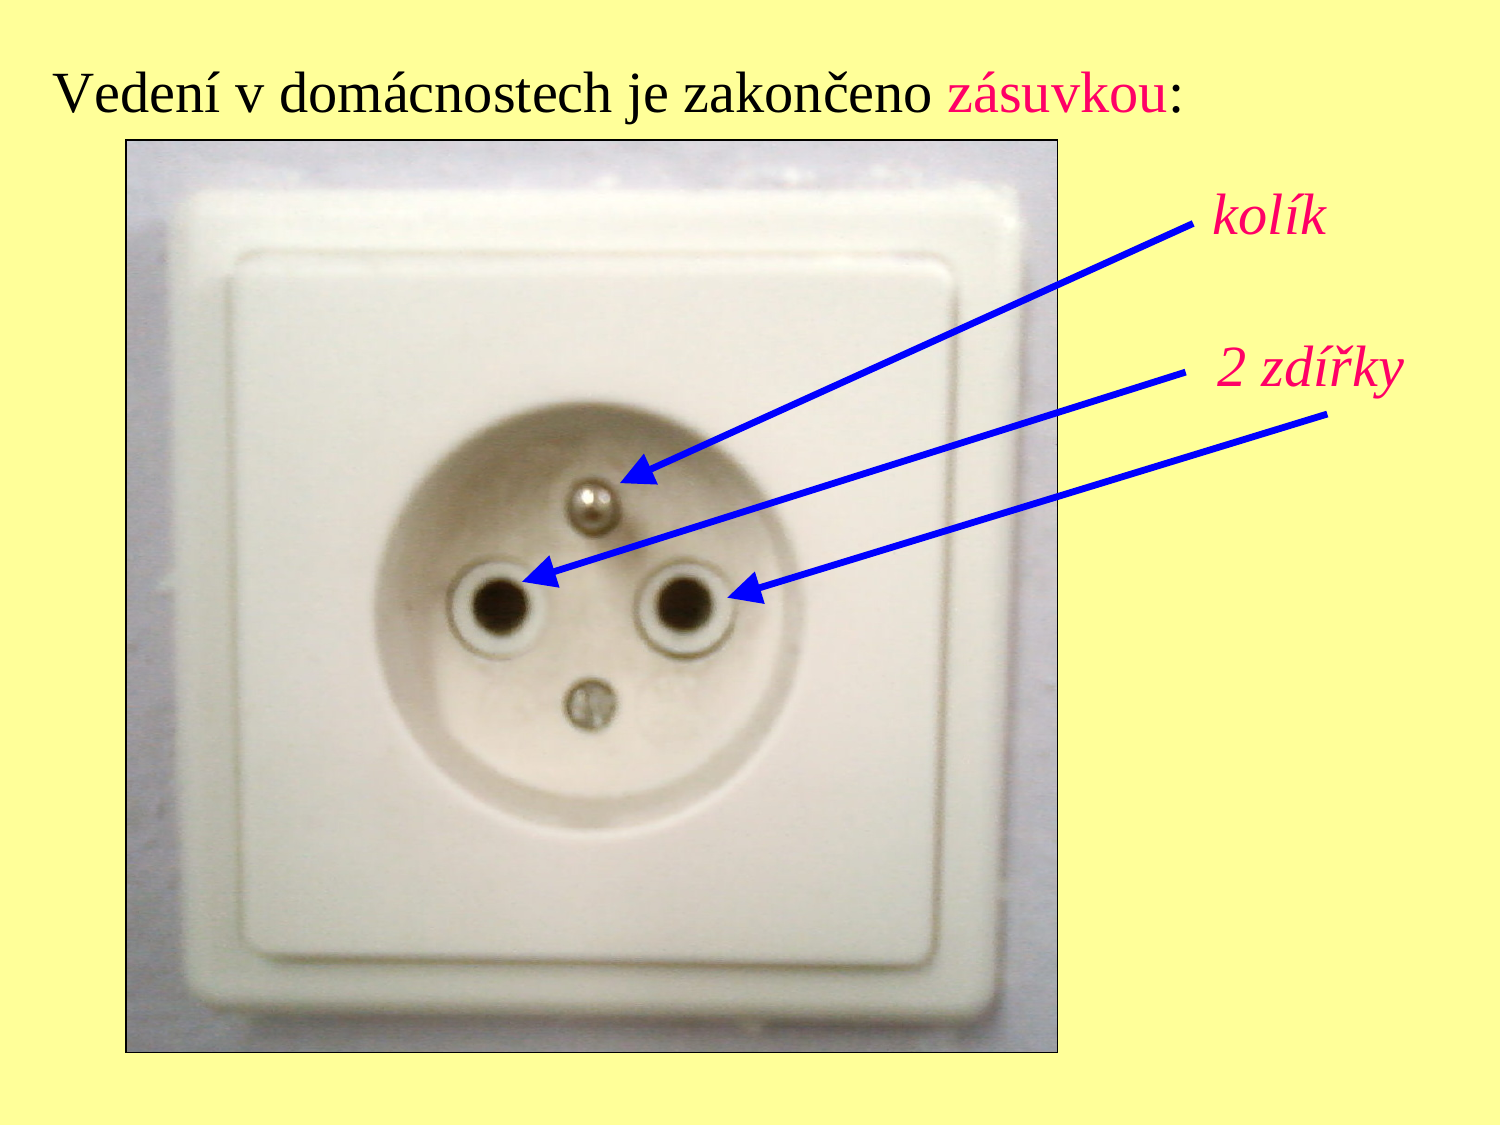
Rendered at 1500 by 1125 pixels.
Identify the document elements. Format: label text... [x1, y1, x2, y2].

text_box kolík [1198, 169, 1369, 255]
text_box Vedení v domácnostech je zakončeno zásuvkou: [38, 46, 1350, 133]
picture [126, 140, 1057, 1052]
text_box 2 zdířky [1203, 320, 1419, 407]
